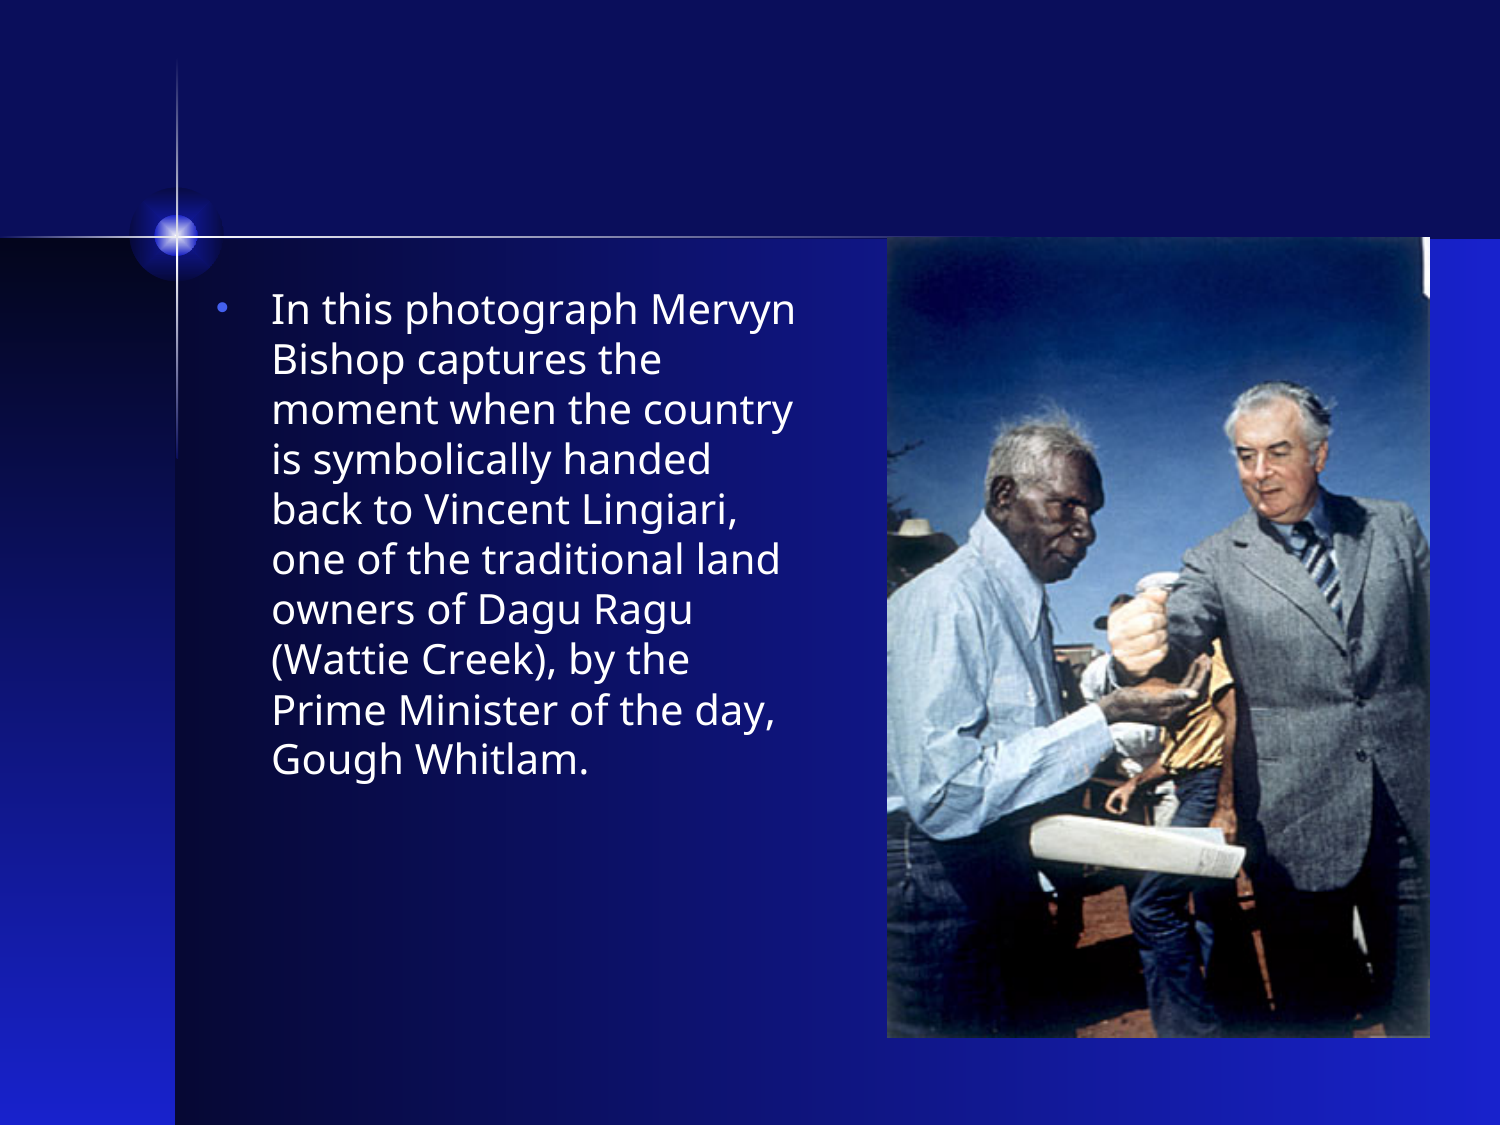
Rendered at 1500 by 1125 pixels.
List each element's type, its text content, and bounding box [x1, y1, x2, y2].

picture [887, 237, 1430, 1038]
list In this photograph Mervyn Bishop captures the moment when the country is symbolically handed back to Vincent Lingiari, one of the traditional land owners of Dagu Ragu (Wattie Creek), by the Prime Minister of the day, Gough Whitlam. [199, 275, 825, 1026]
